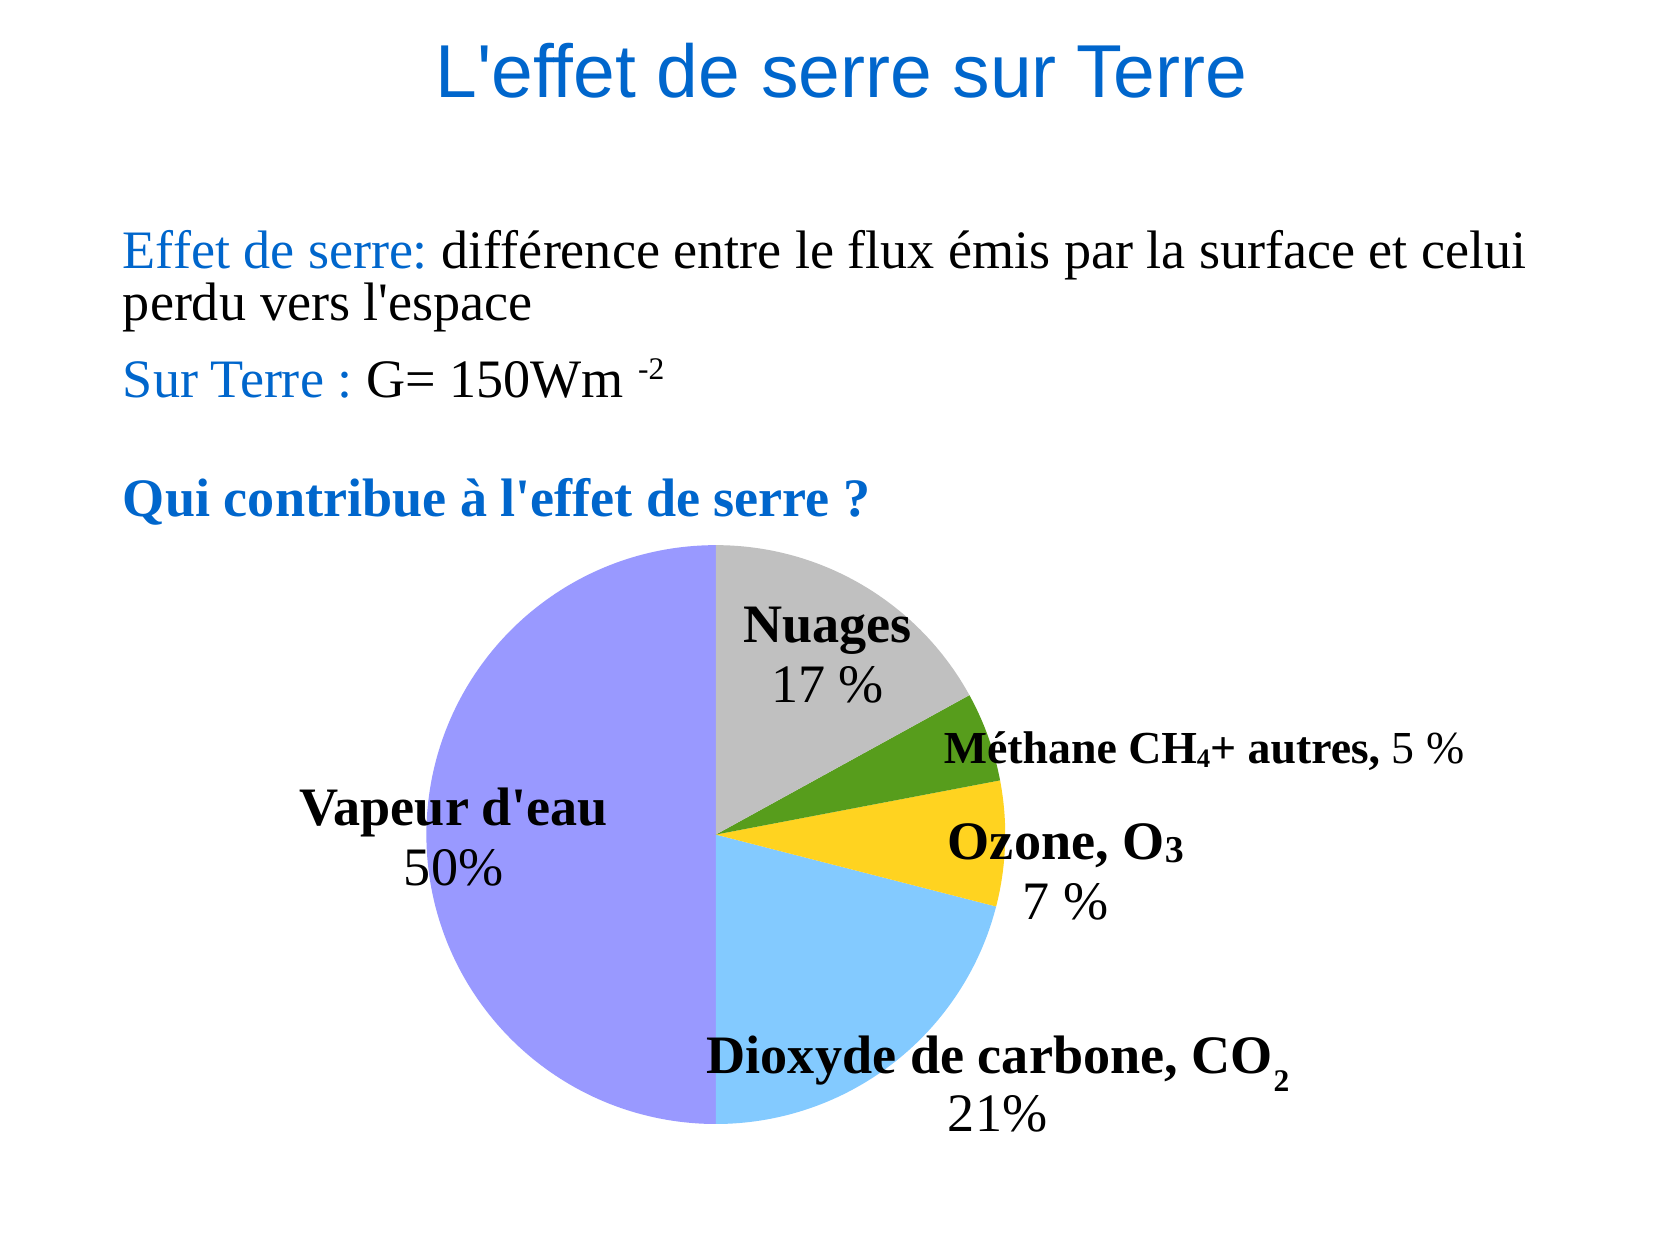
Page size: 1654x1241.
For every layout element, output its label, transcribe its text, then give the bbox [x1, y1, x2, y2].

text_box Vapeur d'eau 50% [265, 769, 642, 905]
text_box Ozone, O3 7 % [895, 804, 1236, 952]
text_box Méthane CH4+ autres, 5 % [866, 715, 1542, 797]
chart [180, 544, 1252, 1137]
text_box Effet de serre: différence entre le flux émis par la surface et celui perdu vers l'espace Sur Terre : G= 150Wm -2 Qui contribue à l'effet de serre ? [108, 219, 1594, 544]
text_box Dioxyde de carbone, CO2 21% [630, 1027, 1290, 1156]
text_box L'effet de serre sur Terre [421, 14, 1409, 121]
text_box Nuages 17 % [594, 587, 1062, 723]
